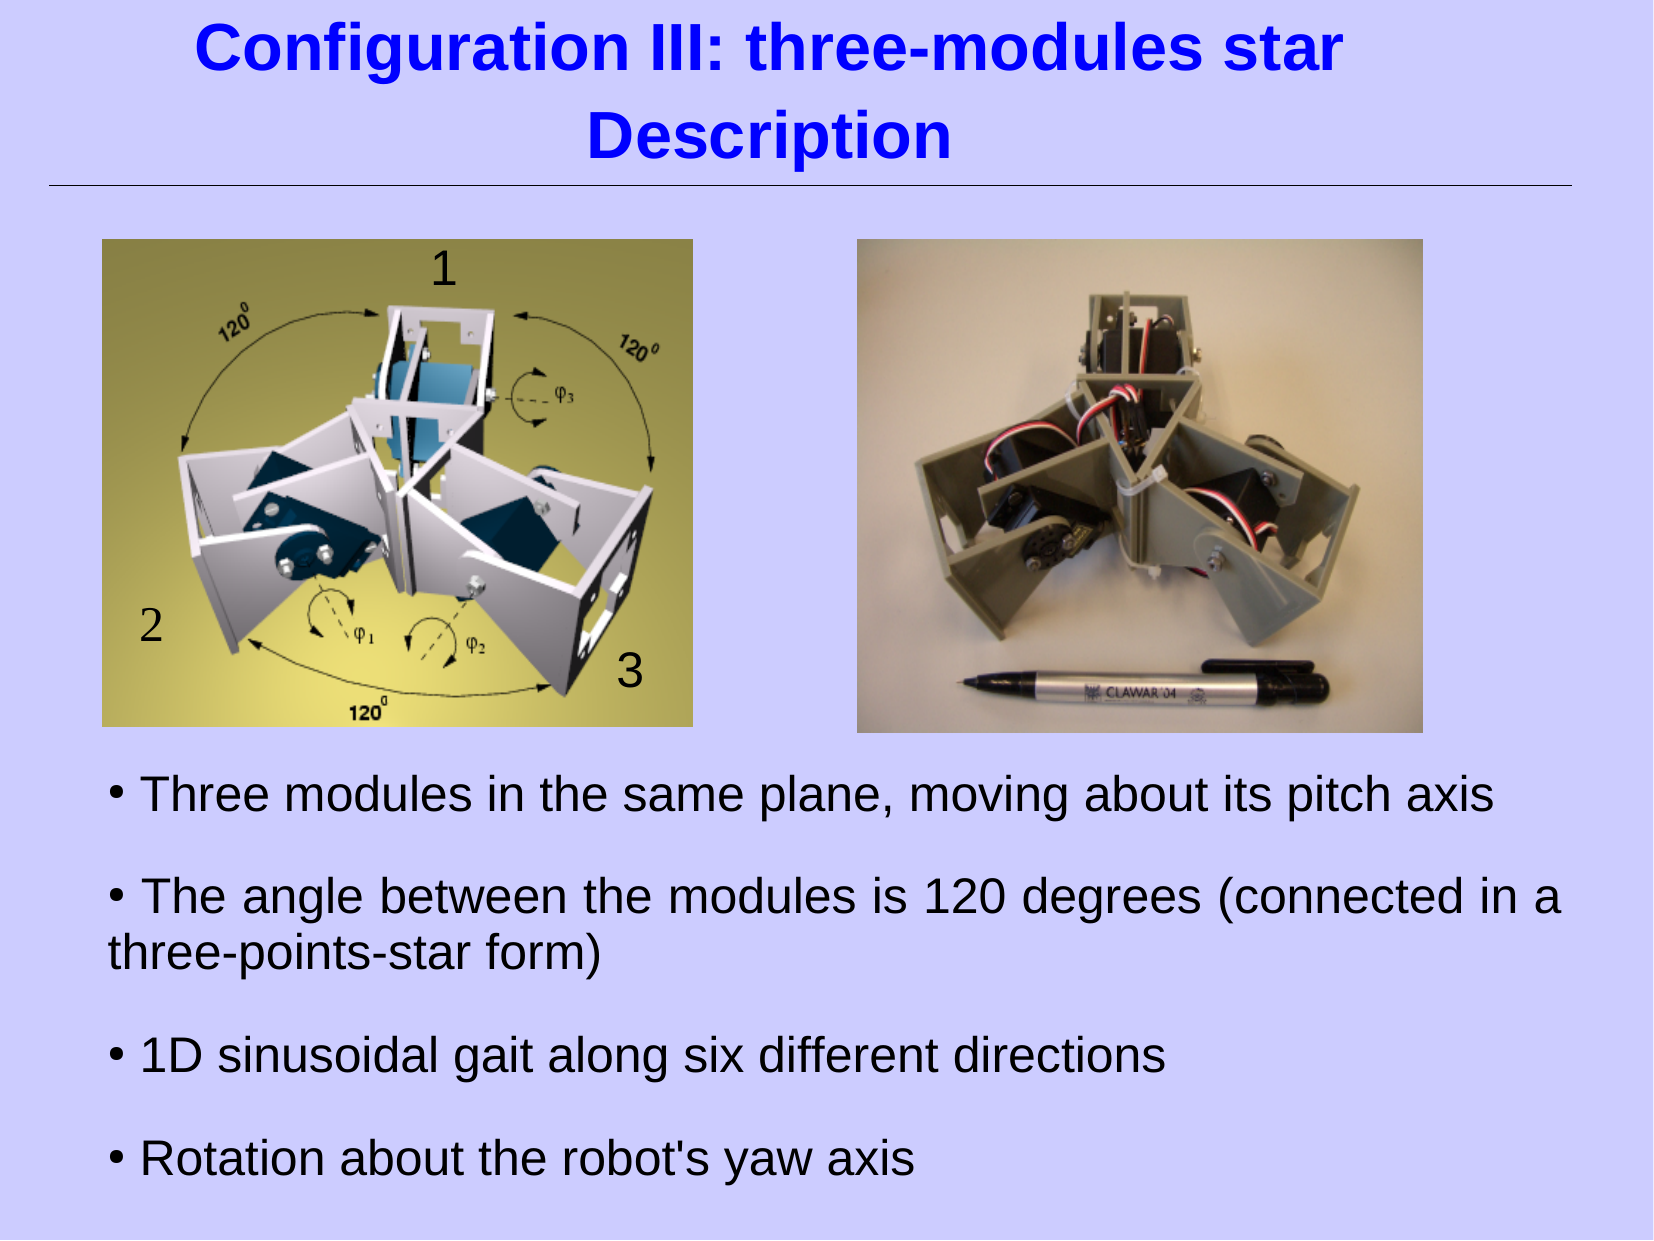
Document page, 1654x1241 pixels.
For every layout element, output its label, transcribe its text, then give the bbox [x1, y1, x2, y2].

text_box Three modules in the same plane, moving about its pitch axis The angle between the modules is 120 degrees (connected in a three-points-star form) 1D sinusoidal gait along six different directions Rotation about the robot's yaw axis [107, 765, 1583, 1219]
picture [102, 239, 693, 727]
title Configuration III: three-modules star Description [132, 0, 1408, 181]
picture [857, 239, 1423, 733]
text_box 2 [139, 597, 180, 658]
text_box 1 [430, 239, 459, 303]
text_box 3 [616, 642, 645, 705]
